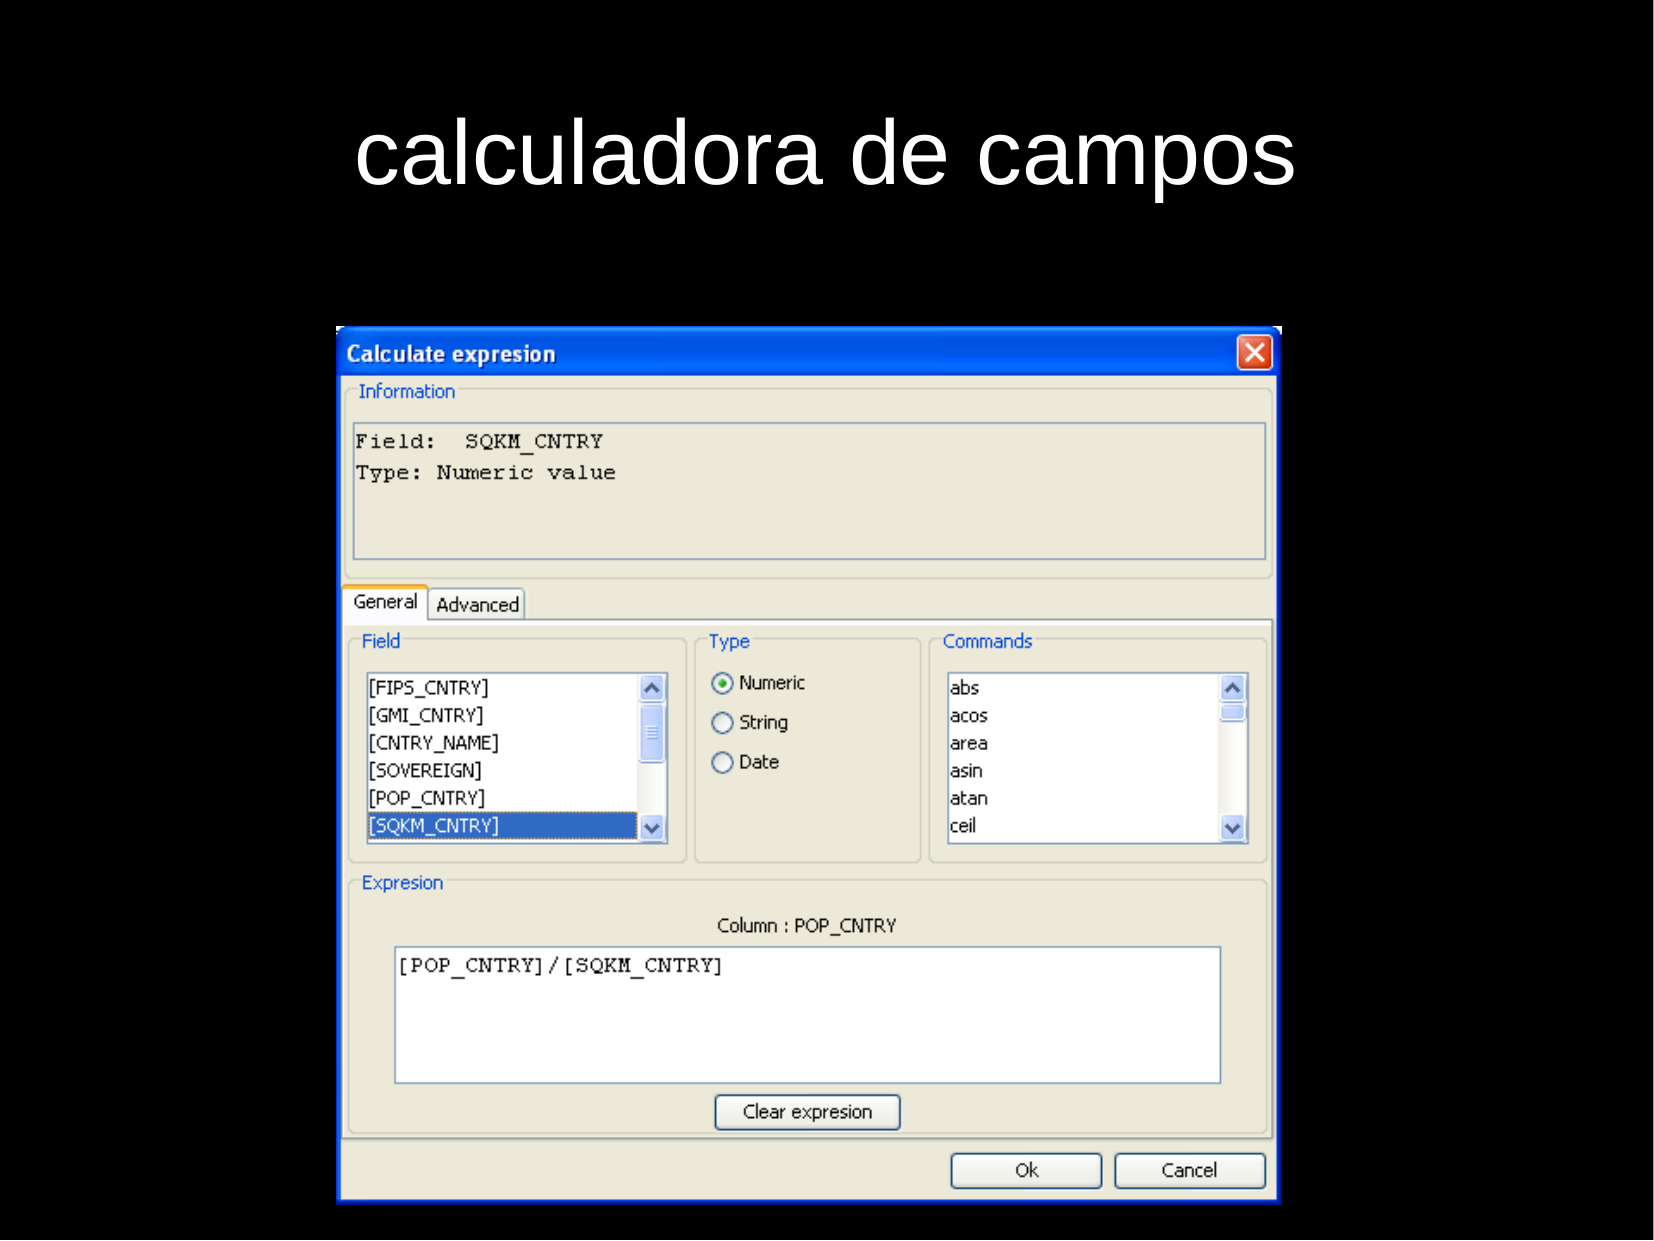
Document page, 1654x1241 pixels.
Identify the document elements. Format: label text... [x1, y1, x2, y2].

title calculadora de campos [82, 49, 1571, 257]
picture [336, 326, 1282, 1205]
